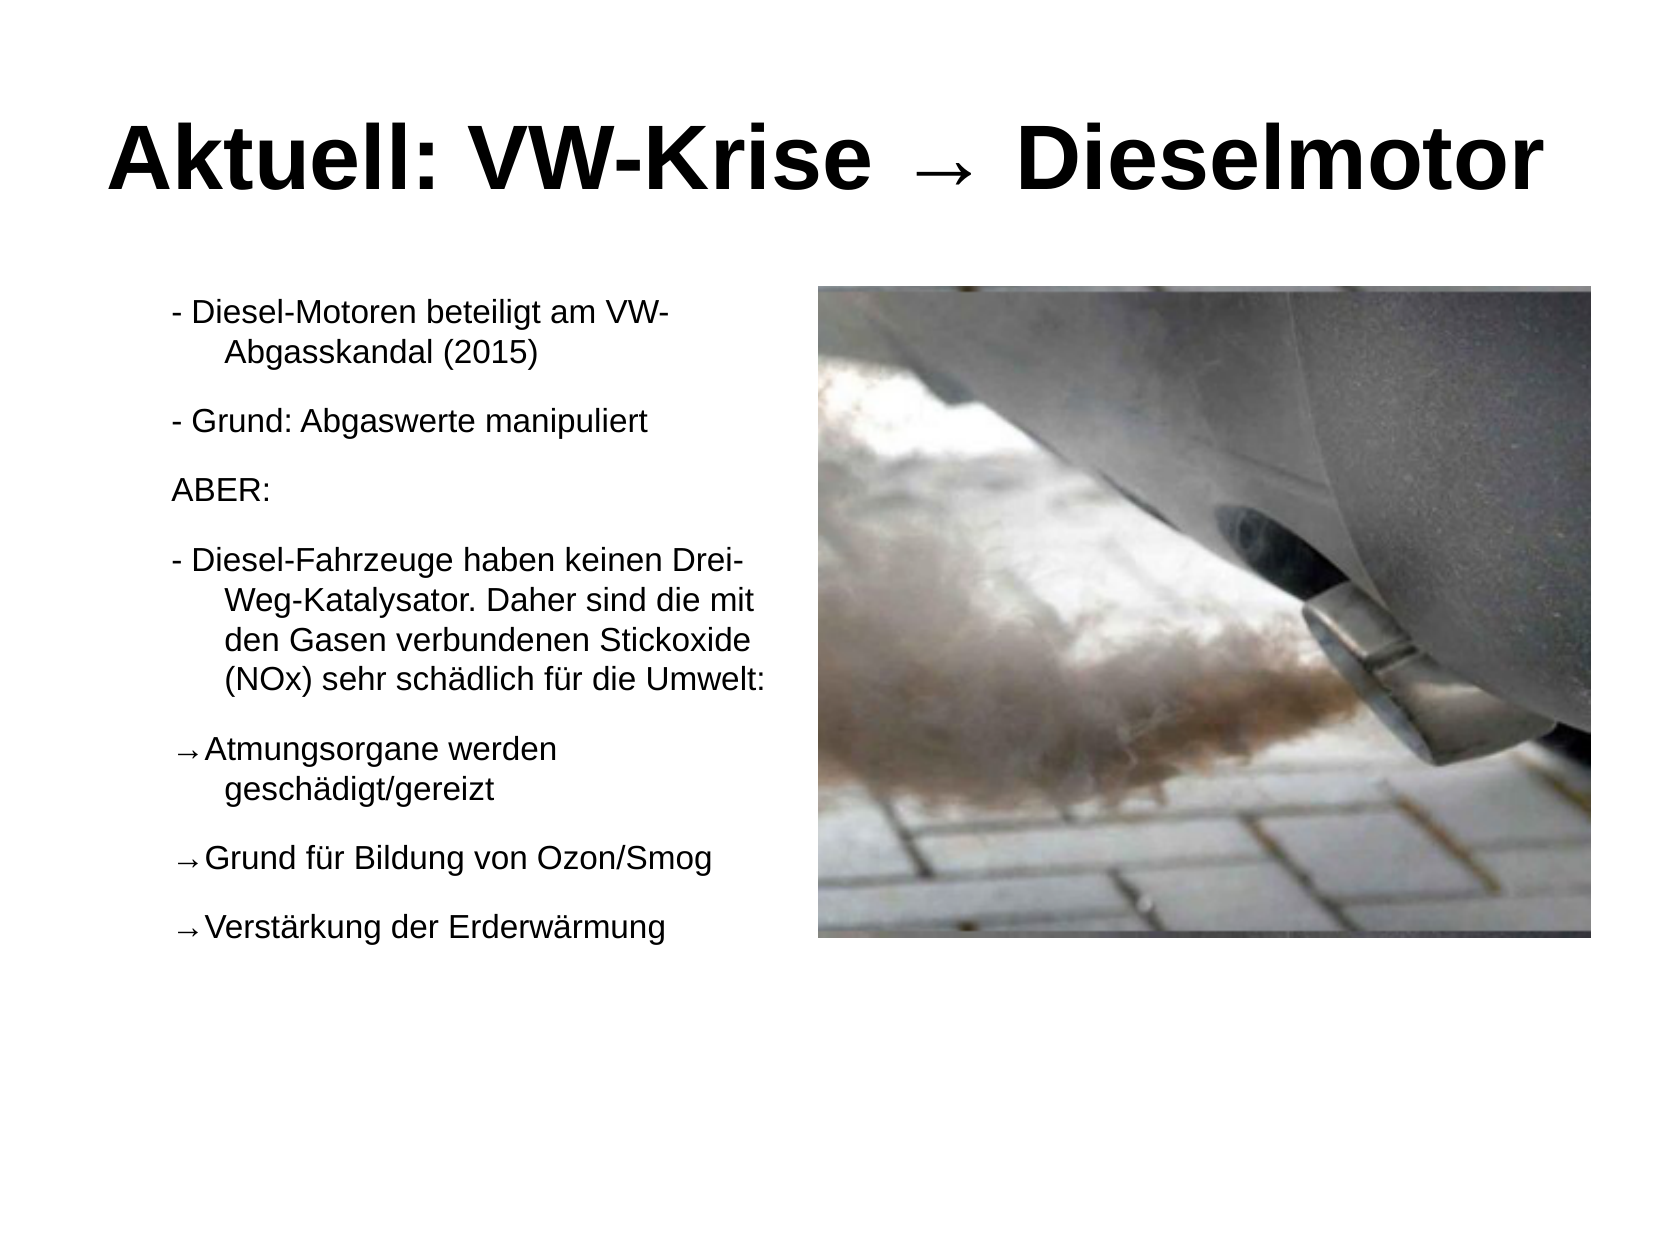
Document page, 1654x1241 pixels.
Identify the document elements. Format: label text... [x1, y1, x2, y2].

title Aktuell: VW-Krise → Dieselmotor [82, 49, 1571, 257]
picture [818, 286, 1591, 938]
list - Diesel-Motoren beteiligt am VW-Abgasskandal (2015) - Grund: Abgaswerte manipuliert ABER: - Diesel-Fahrzeuge haben keinen Drei-Weg-Katalysator. Daher sind die mit den Gasen verbundenen Stickoxide (NOx) sehr schädlich für die Umwelt: →Atmungsorgane werden geschädigt/gereizt →Grund für Bildung von Ozon/Smog →Verstärkung der Erderwärmung [82, 290, 809, 1109]
